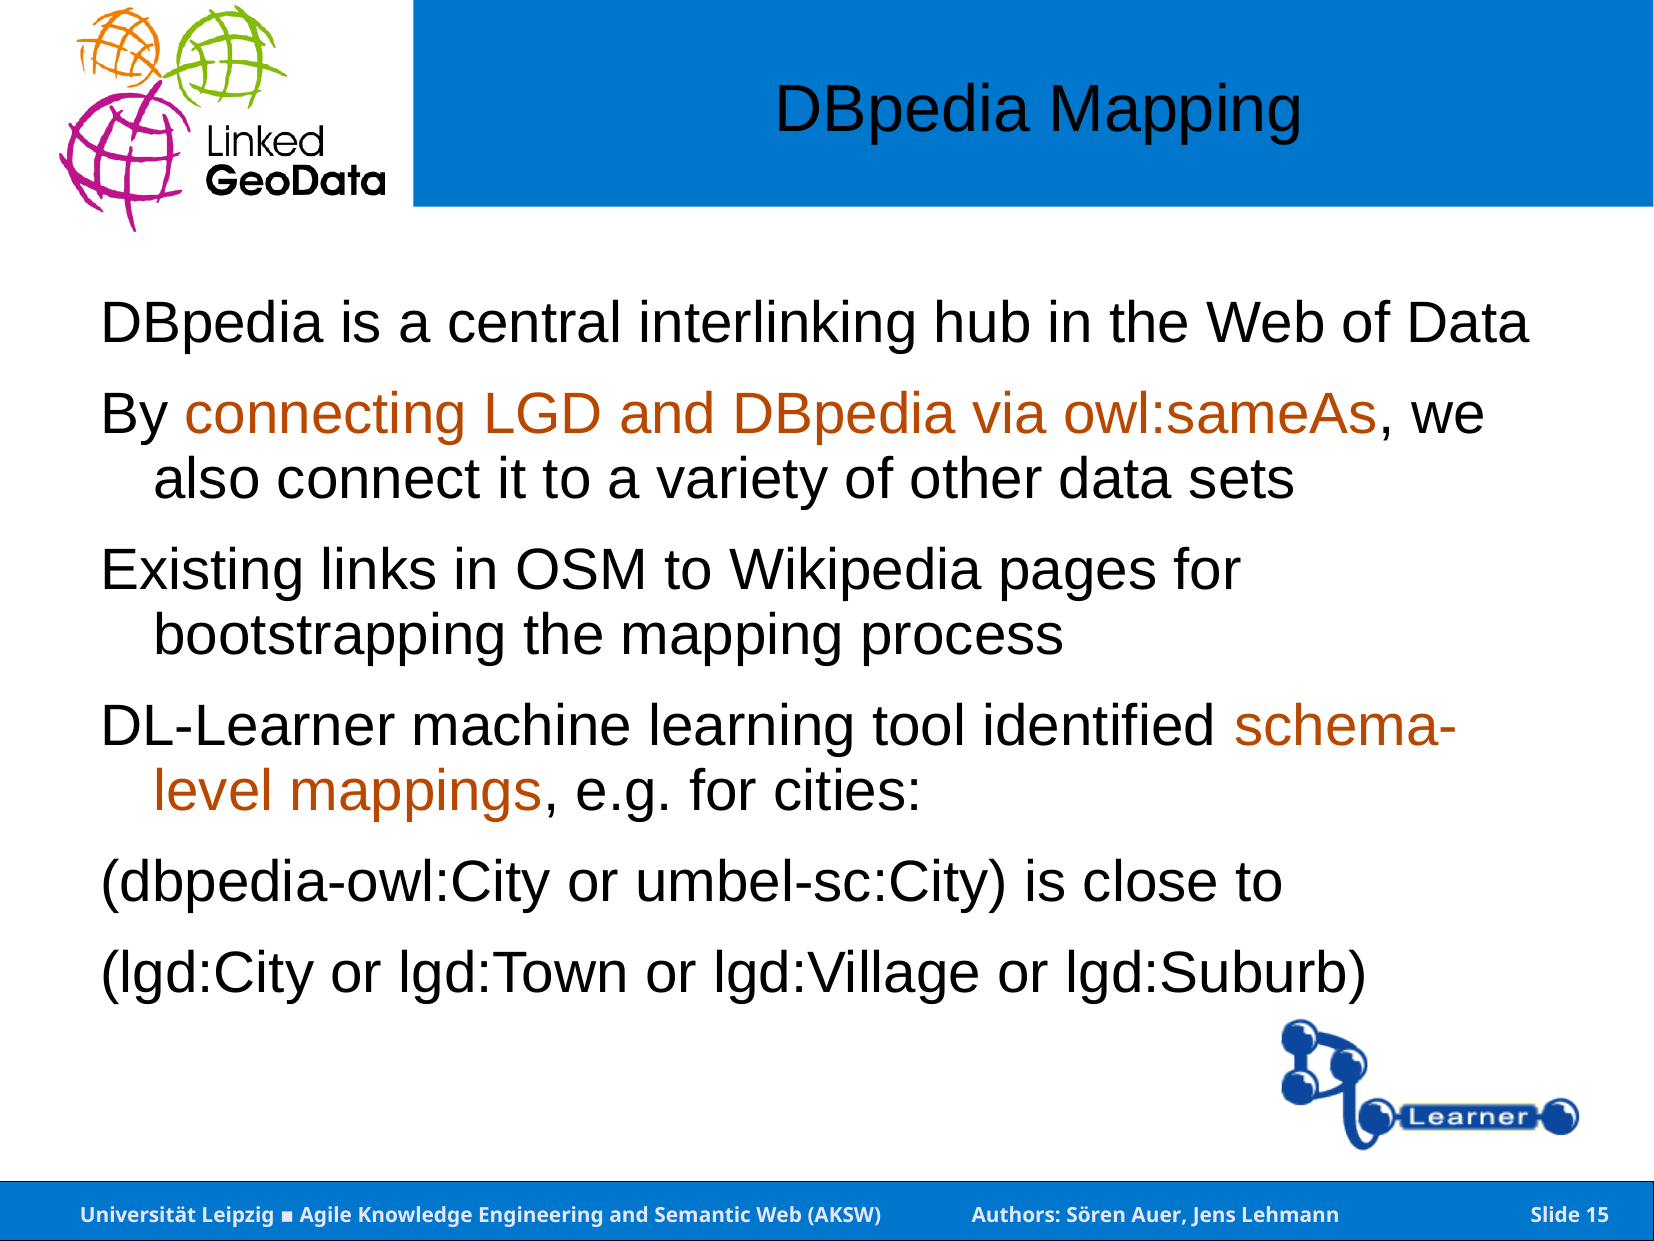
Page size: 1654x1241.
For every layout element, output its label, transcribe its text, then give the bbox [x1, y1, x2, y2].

picture [1263, 1003, 1625, 1167]
list DBpedia is a central interlinking hub in the Web of Data By connecting LGD and DBpedia via owl:sameAs, we also connect it to a variety of other data sets Existing links in OSM to Wikipedia pages for bootstrapping the mapping process DL-Learner machine learning tool identified schema-level mappings, e.g. for cities: (dbpedia-owl:City or umbel-sc:City) is close to (lgd:City or lgd:Town or lgd:Village or lgd:Suburb) [82, 290, 1571, 1094]
picture [59, 5, 385, 232]
title DBpedia Mapping [442, 38, 1636, 178]
